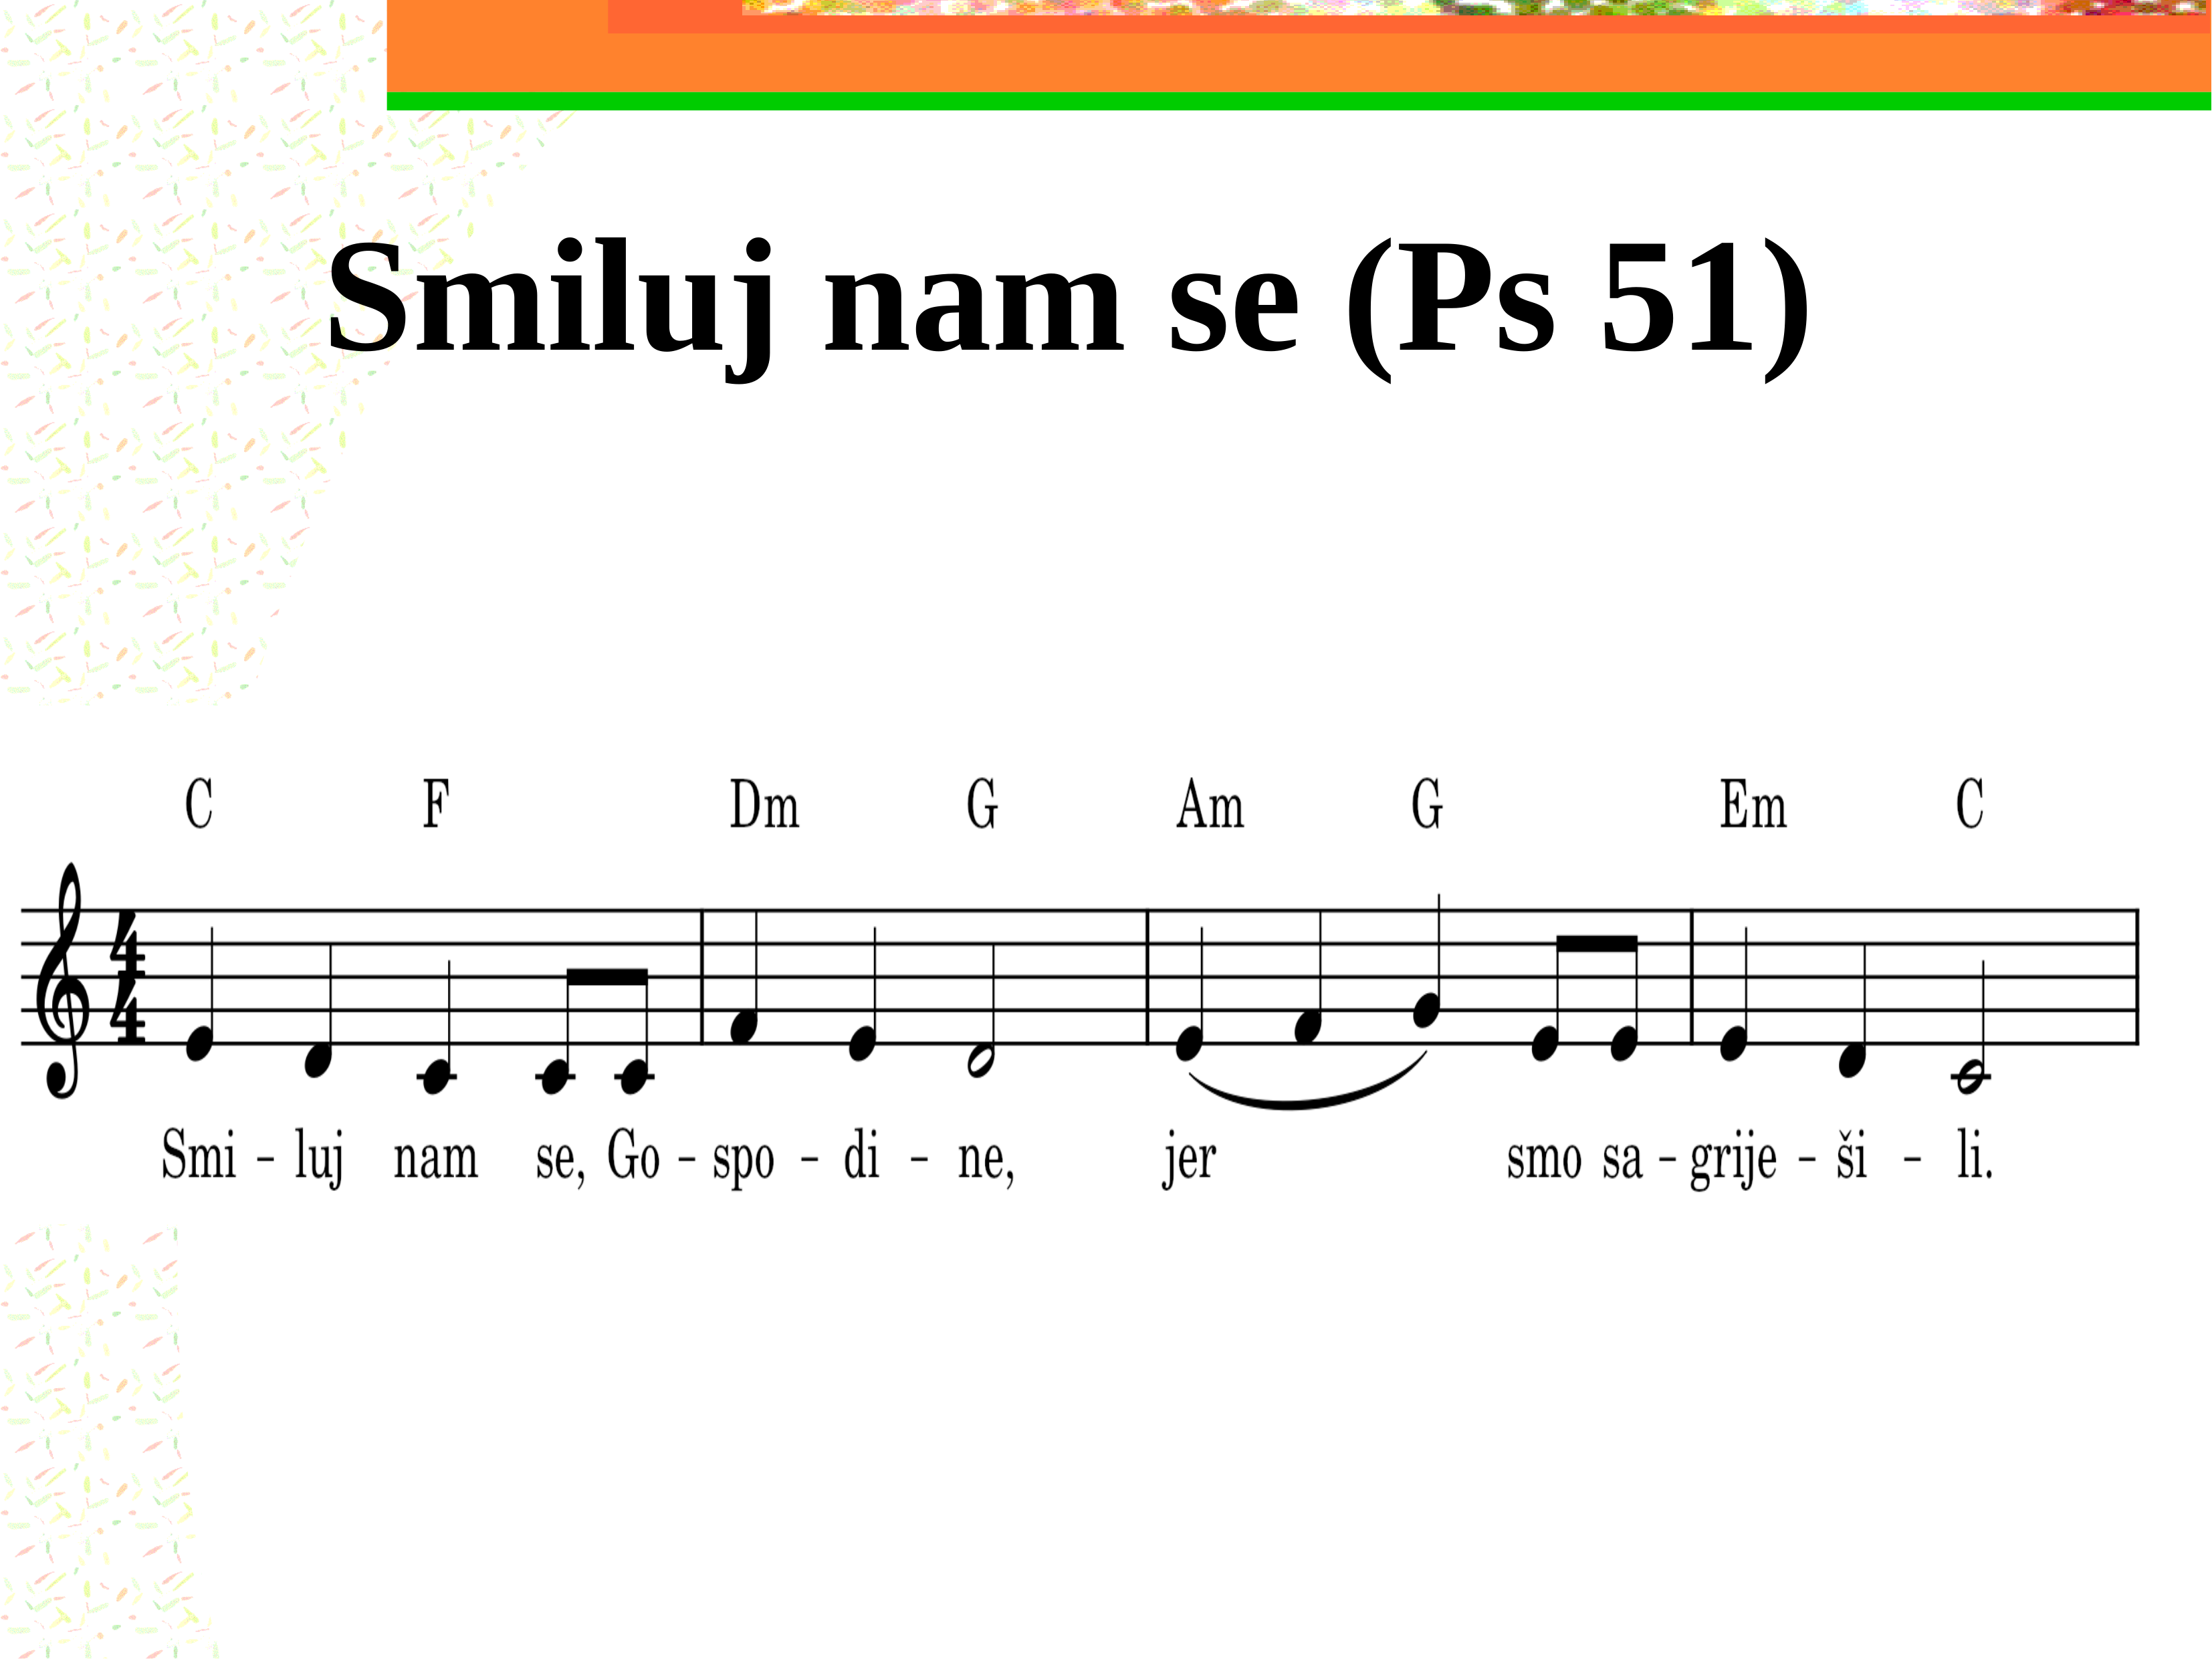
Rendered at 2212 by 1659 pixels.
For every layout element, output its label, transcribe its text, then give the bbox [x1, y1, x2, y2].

text_box Smiluj nam se (Ps 51) [128, 147, 2009, 424]
picture [608, 0, 2211, 33]
picture [0, 0, 2158, 1659]
